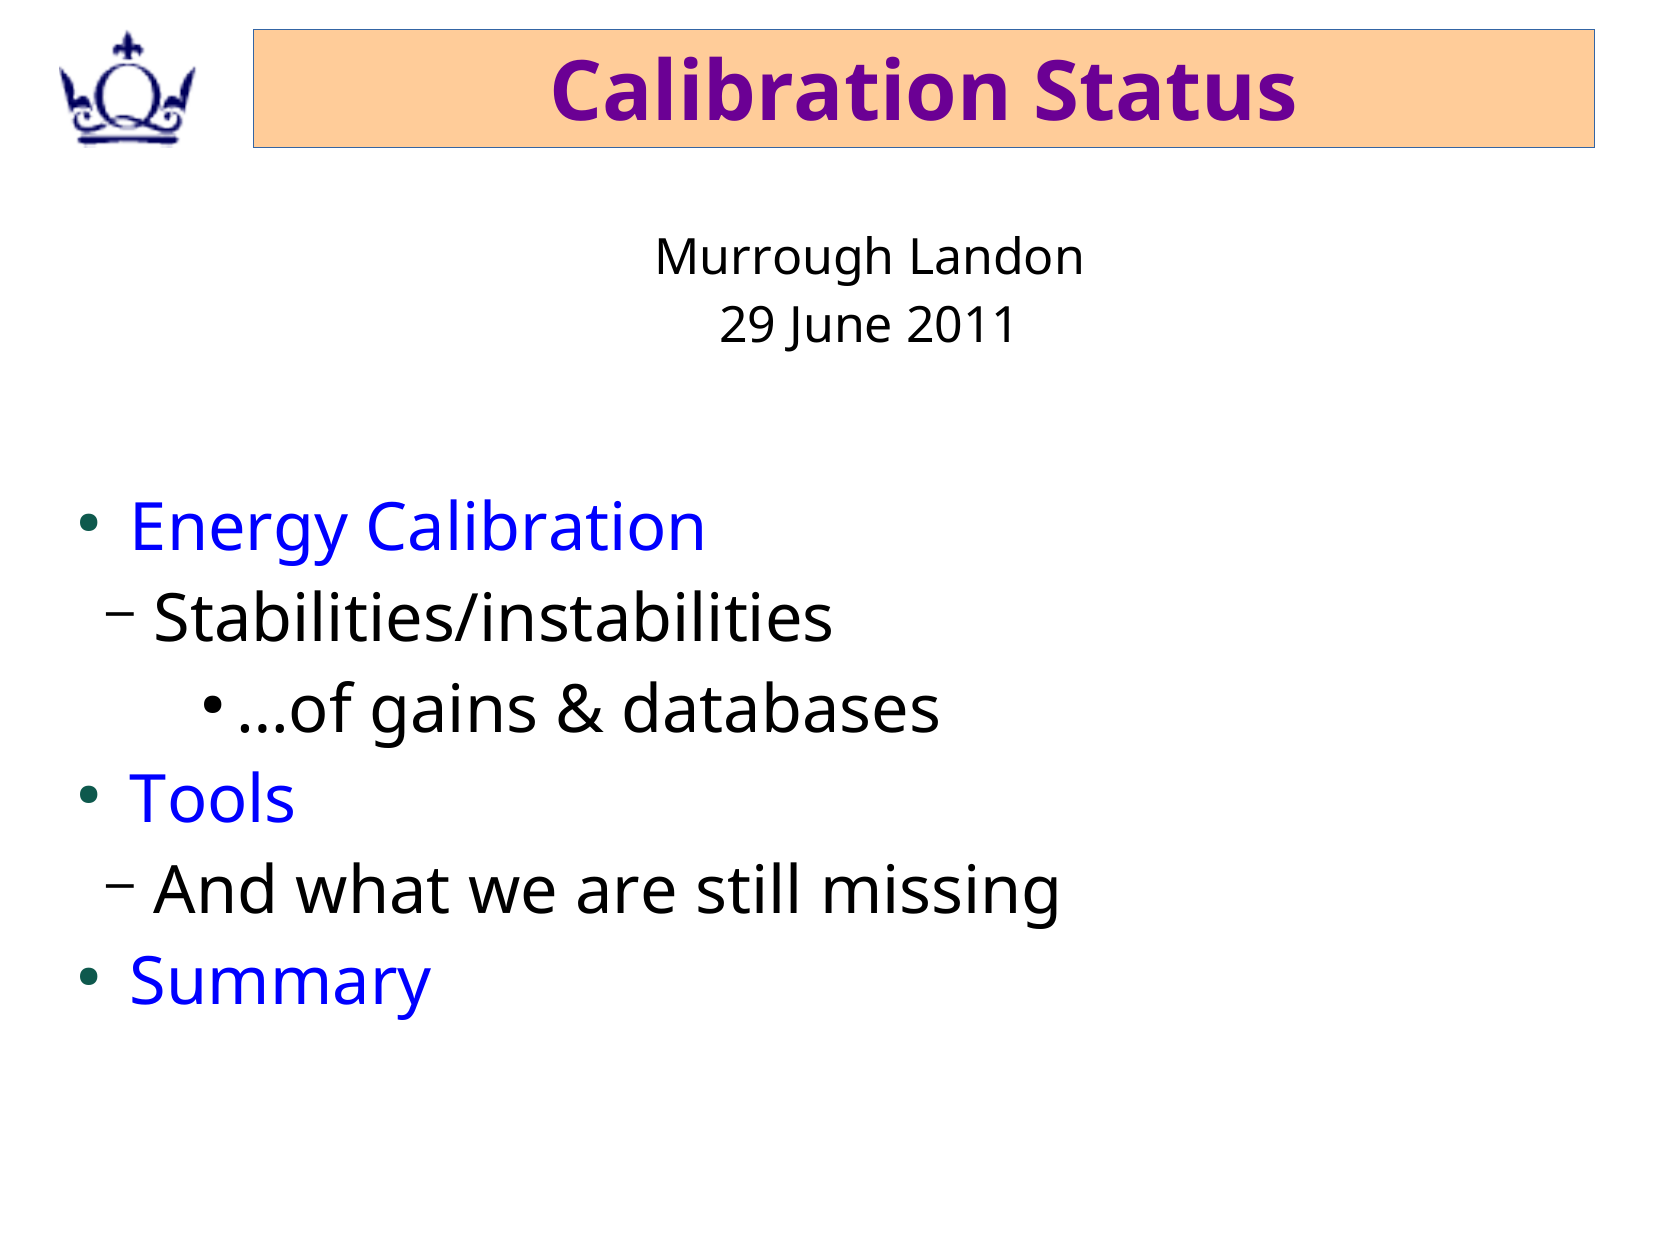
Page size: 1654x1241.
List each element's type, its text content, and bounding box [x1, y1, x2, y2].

text_box Murrough Landon 29 June 2011 [367, 220, 1373, 360]
title Calibration Status [253, 29, 1595, 148]
list Energy Calibration Stabilities/instabilities …of gains & databases Tools And what we are still missing Summary [59, 479, 1595, 1127]
picture [59, 29, 200, 148]
